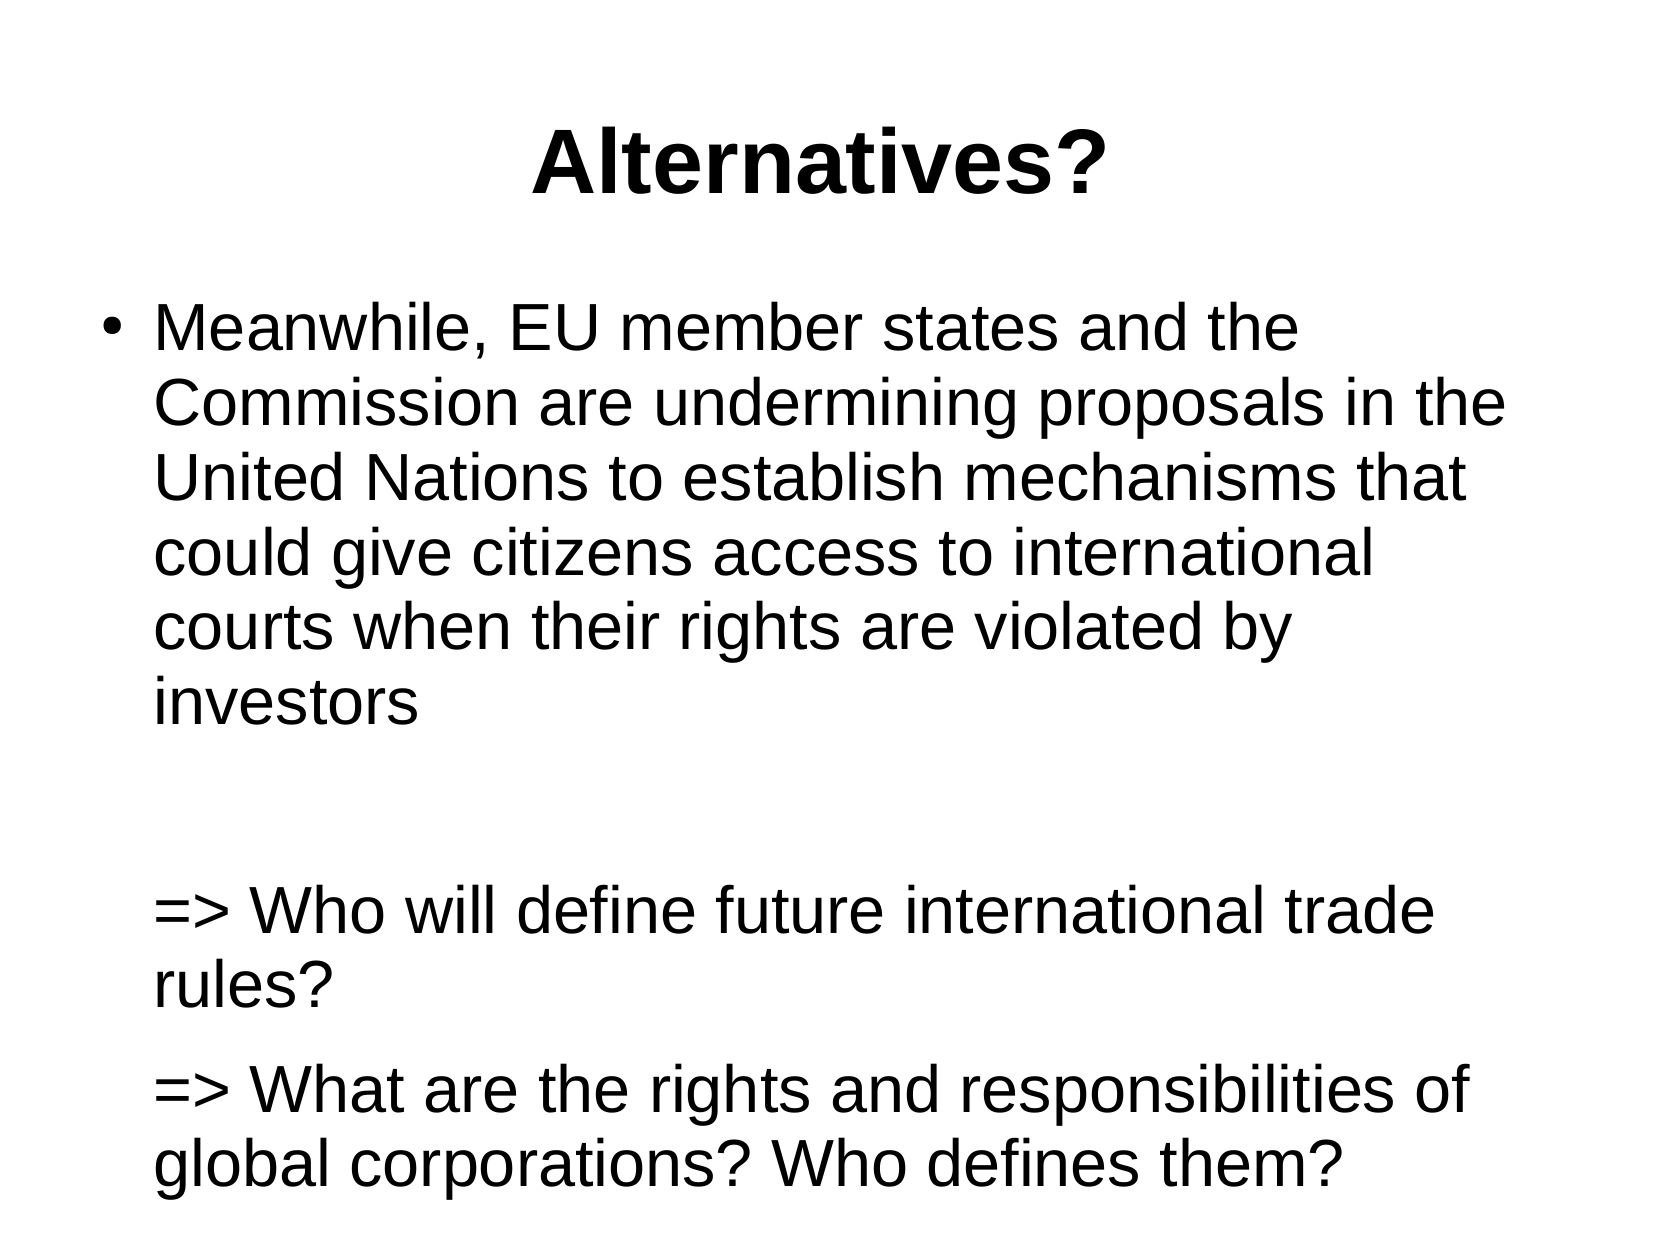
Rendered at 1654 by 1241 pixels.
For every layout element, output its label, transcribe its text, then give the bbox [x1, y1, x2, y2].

list Meanwhile, EU member states and the Commission are undermining proposals in the United Nations to establish mechanisms that could give citizens access to international courts when their rights are violated by investors => Who will define future international trade rules? => What are the rights and responsibilities of global corporations? Who defines them? [82, 290, 1571, 1199]
title Alternatives? [76, 58, 1565, 266]
